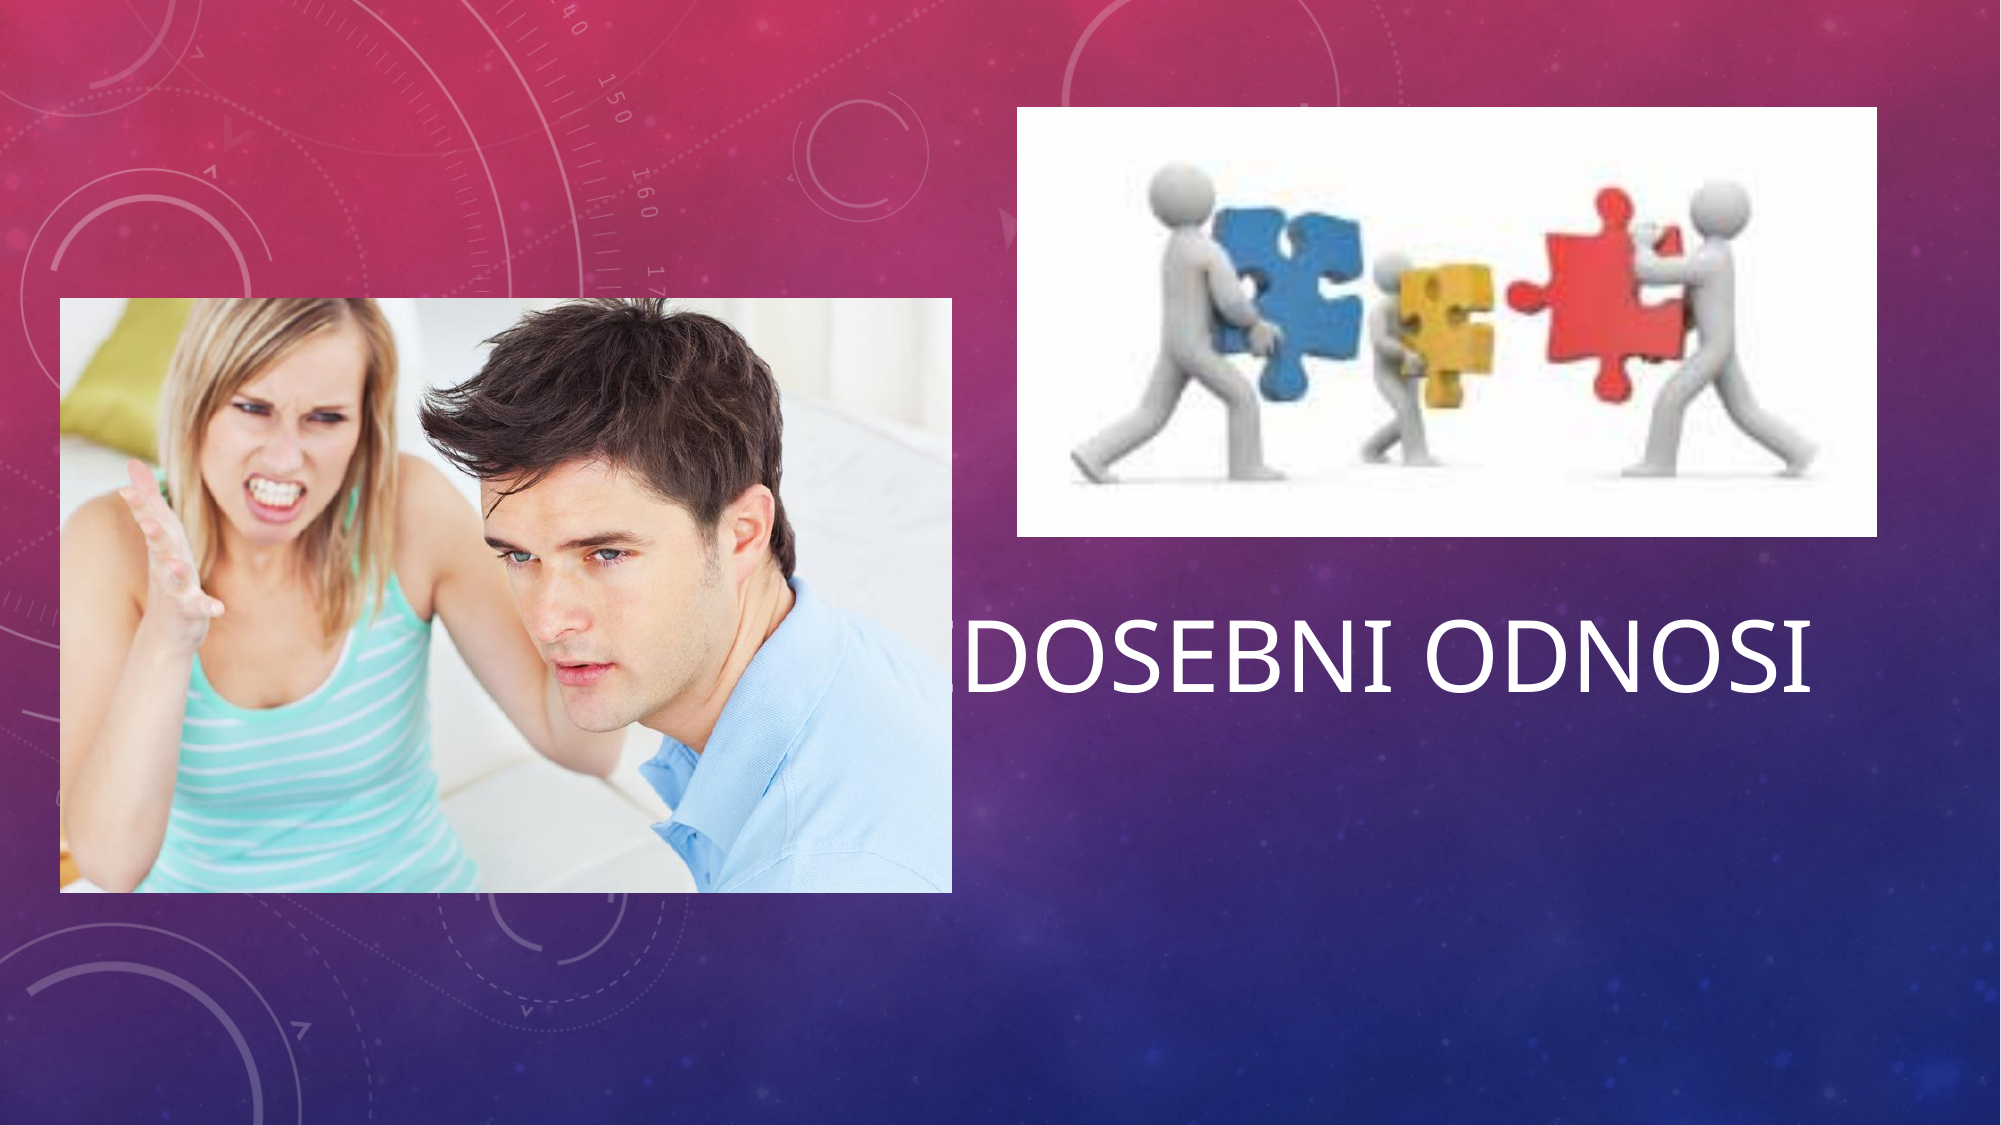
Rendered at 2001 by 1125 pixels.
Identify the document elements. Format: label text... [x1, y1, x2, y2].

subtitle [650, 719, 1831, 950]
title MEDOSEBNI ODNOSI [952, 322, 1831, 719]
picture [0, 0, 2001, 1125]
